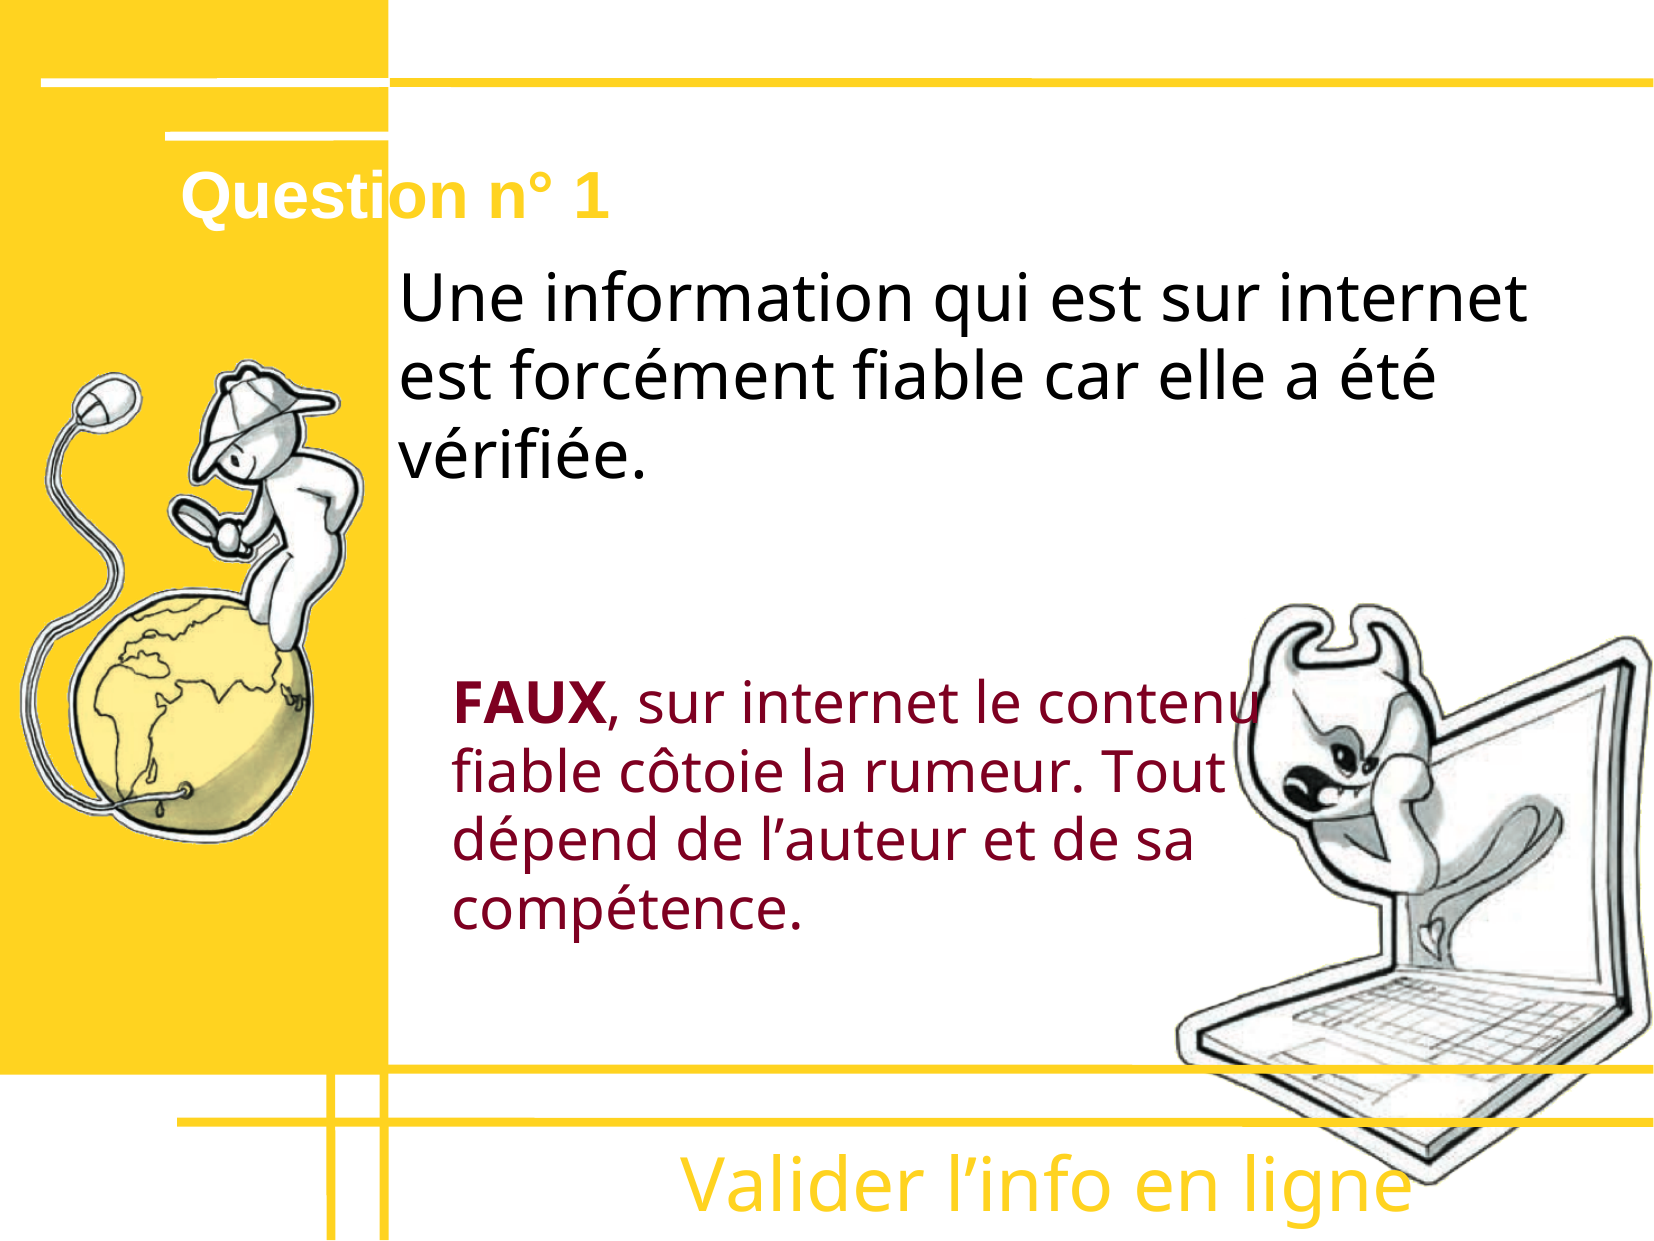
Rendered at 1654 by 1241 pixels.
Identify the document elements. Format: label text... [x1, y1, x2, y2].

text_box FAUX, sur internet le contenu fiable côtoie la rumeur. Tout dépend de lʼauteur et de sa compétence. [437, 661, 1306, 1015]
picture [1157, 1074, 1654, 1117]
text_box [0, 0, 379, 1064]
text_box Valider lʼinfo en ligne [472, 1133, 1625, 1236]
text_box Question n° 1 [165, 141, 1406, 243]
picture [1157, 590, 1654, 1064]
text_box Une information qui est sur internet est forcément fiable car elle a été vérifiée. [389, 251, 1624, 503]
picture [6, 354, 379, 857]
picture [1157, 1127, 1654, 1207]
